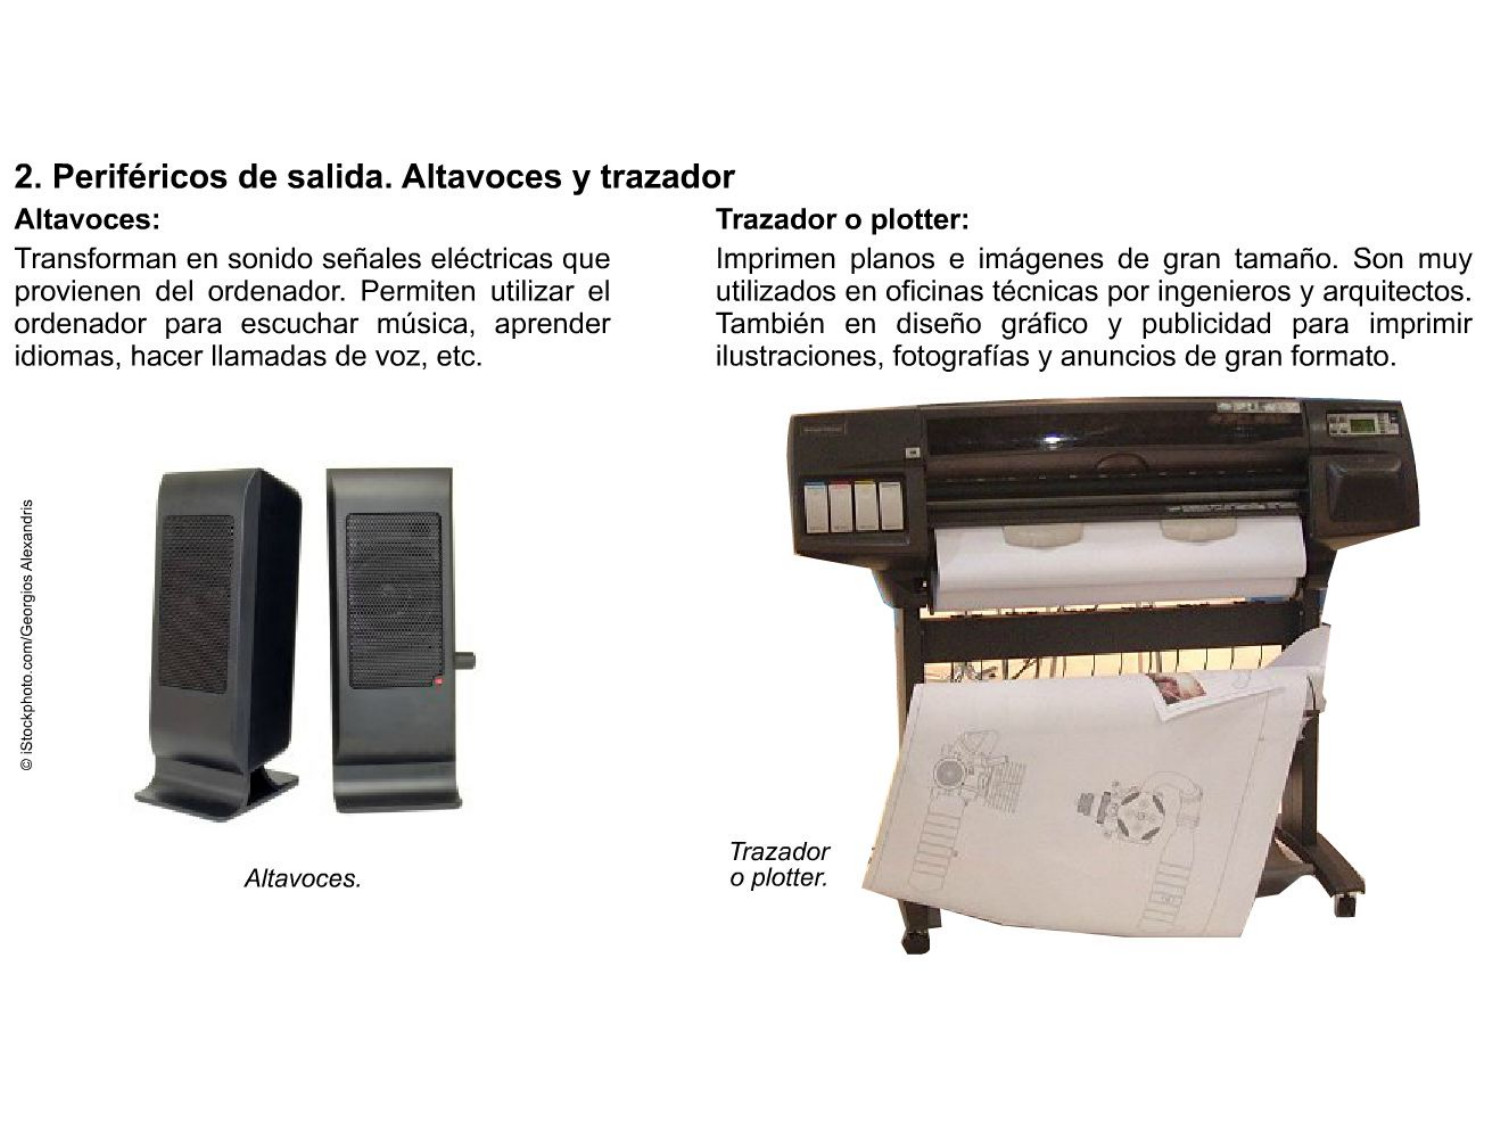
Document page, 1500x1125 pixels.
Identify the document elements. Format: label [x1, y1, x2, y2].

picture [0, 151, 1500, 974]
